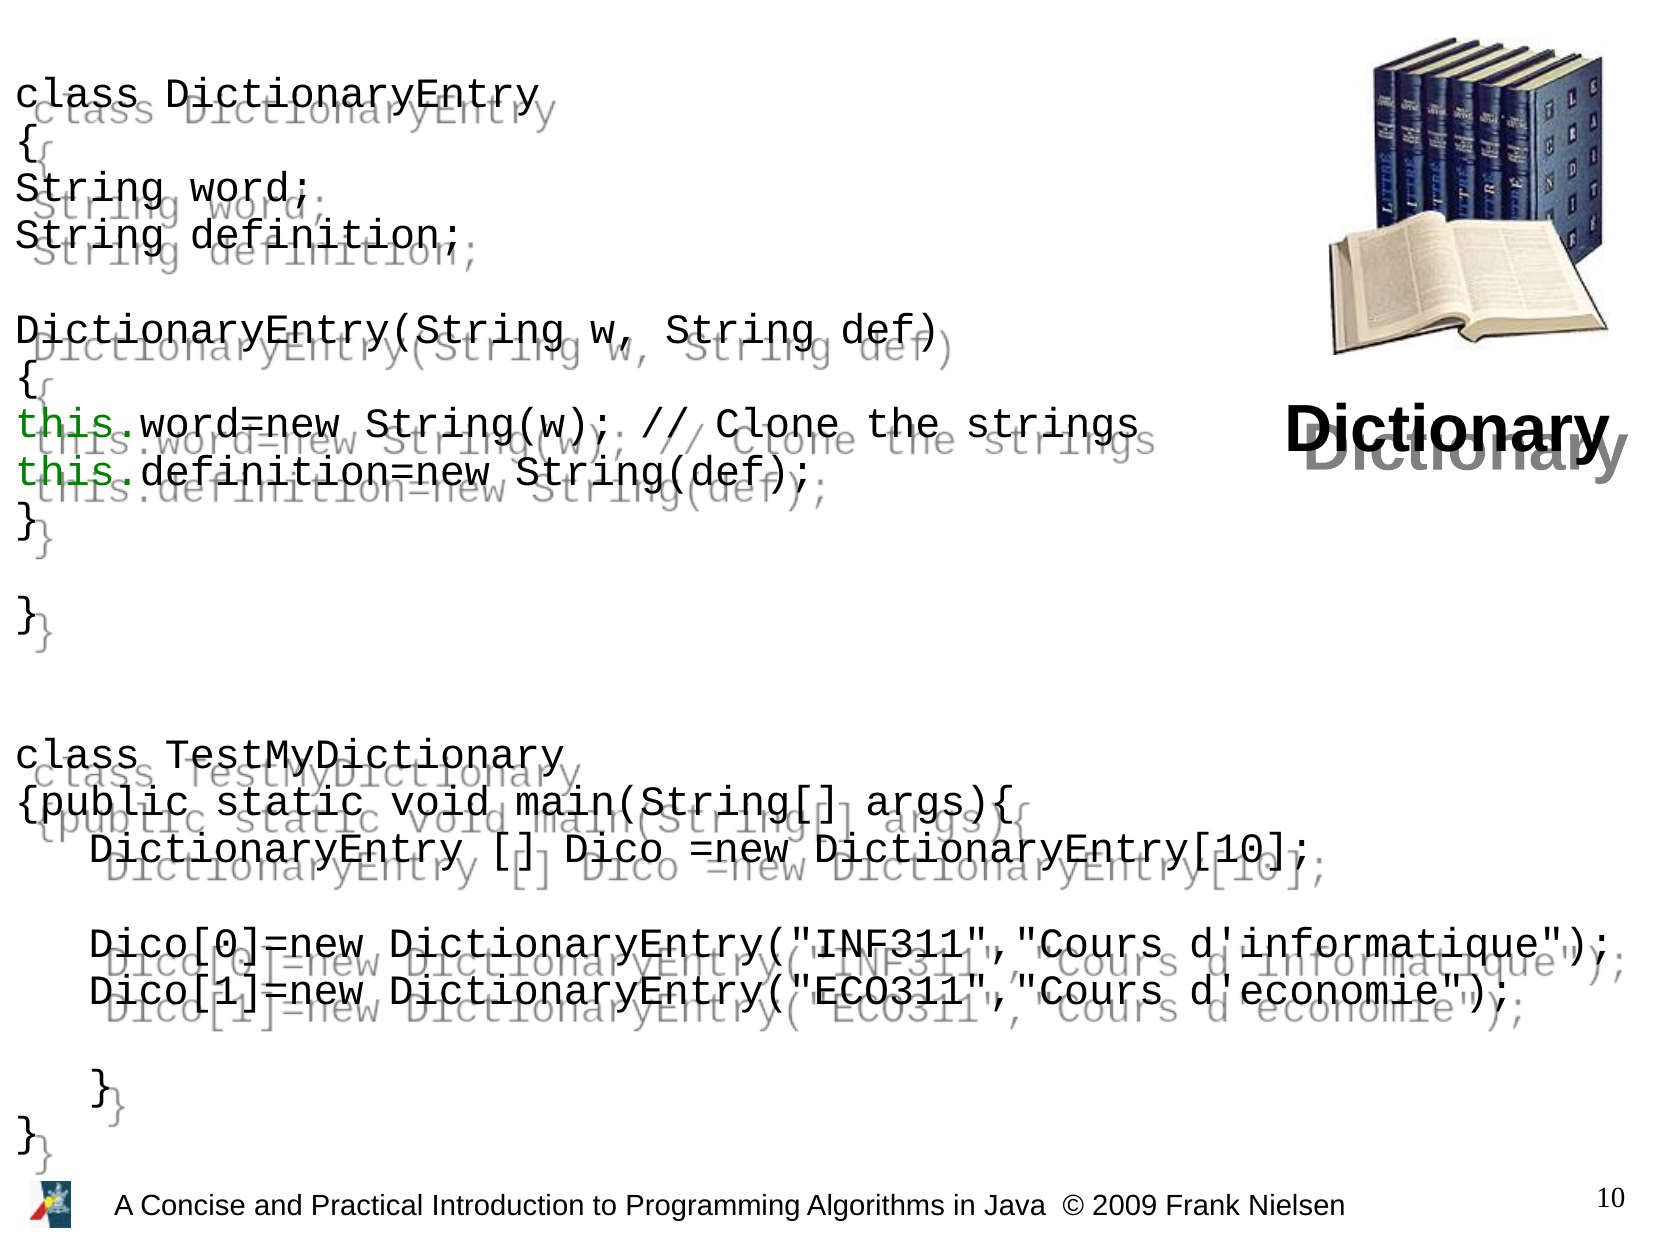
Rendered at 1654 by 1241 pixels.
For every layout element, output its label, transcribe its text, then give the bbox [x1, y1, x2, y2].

picture [29, 1181, 71, 1228]
text_box class DictionaryEntry { String word; String definition; DictionaryEntry(String w, String def) { this.word=new String(w); // Clone the strings this.definition=new String(def); } } class TestMyDictionary {public static void main(String[] args){ DictionaryEntry [] Dico =new DictionaryEntry[10]; Dico[0]=new DictionaryEntry("INF311","Cours d'informatique"); Dico[1]=new DictionaryEntry("ECO311","Cours d'economie"); } } [0, 64, 1654, 1110]
picture [1328, 37, 1610, 64]
